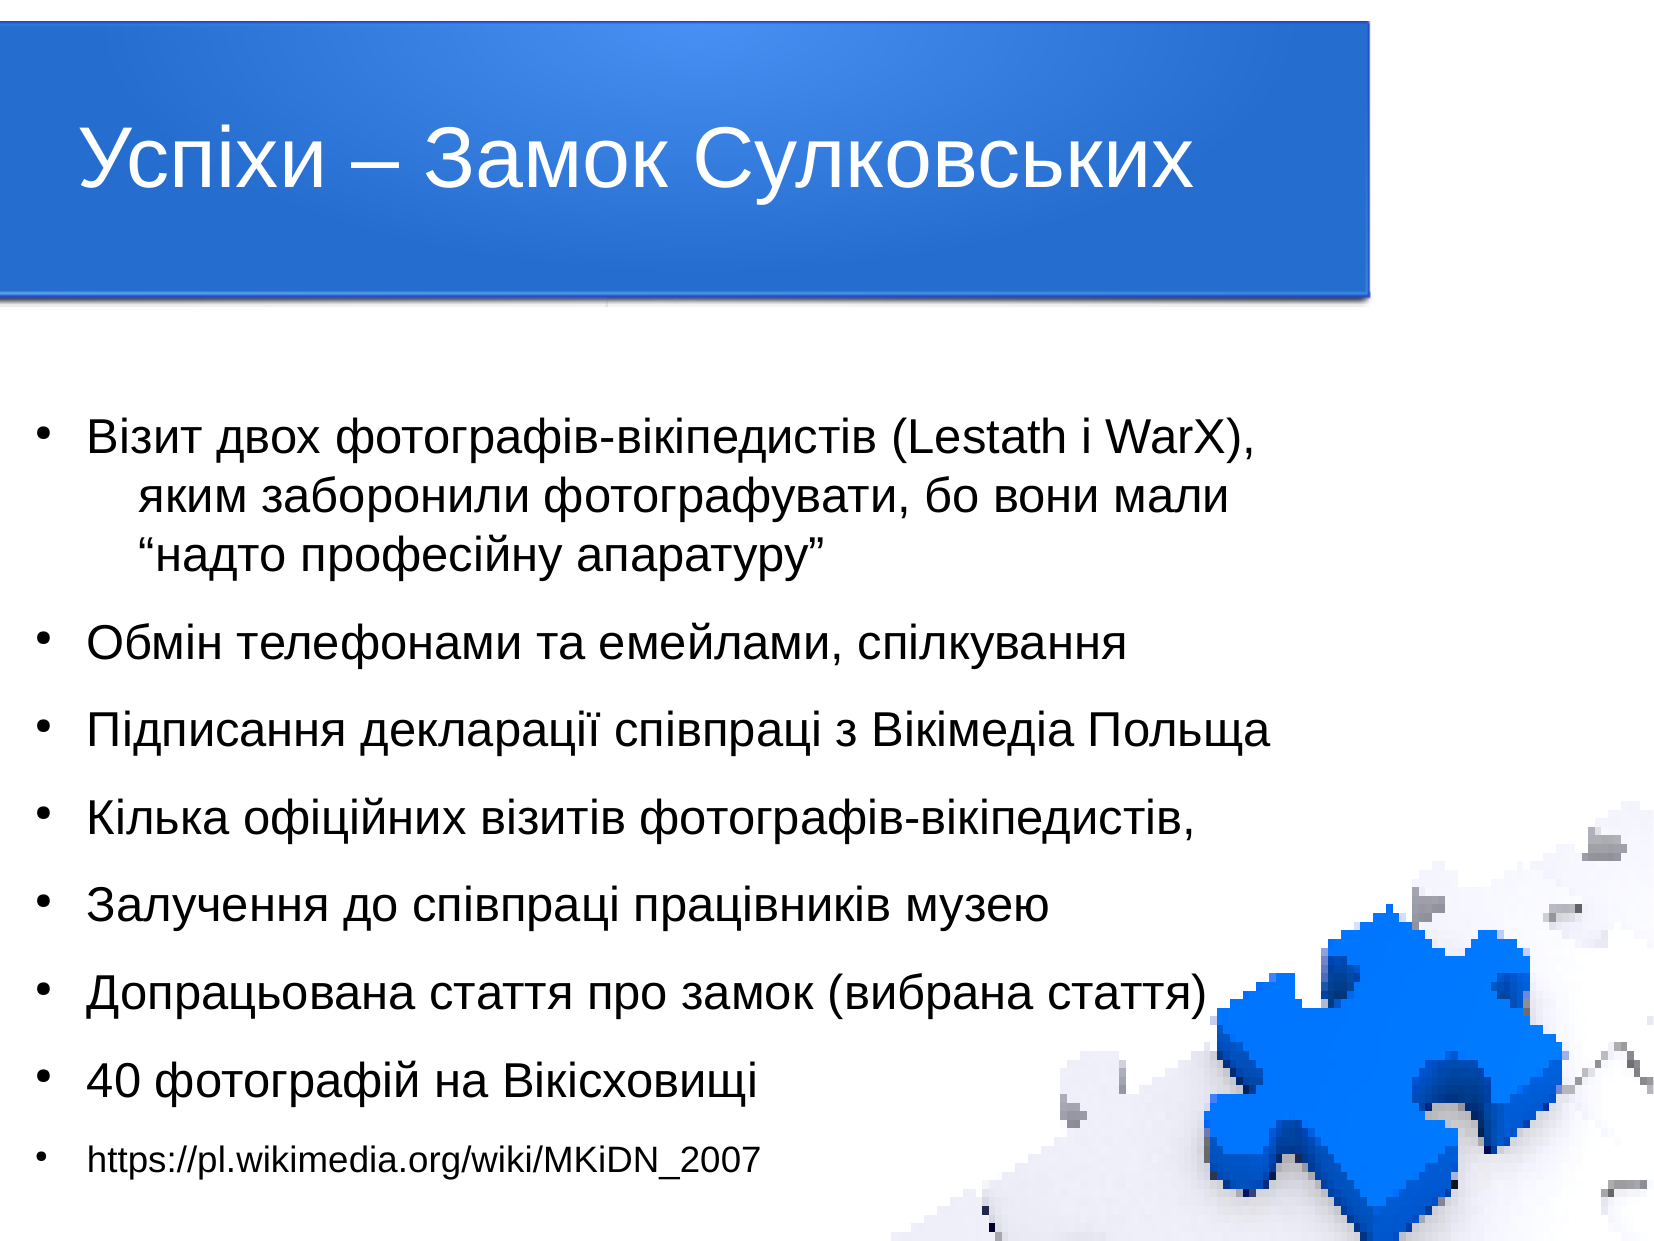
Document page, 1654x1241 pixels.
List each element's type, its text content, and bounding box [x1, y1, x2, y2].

list Візит двох фотографів-вікіпедистів (Lestath і WarX), яким заборонили фотографувати, бо вони мали “надто професійну апаратуру” Обмін телефонами та емейлами, спілкування Підписання декларації співпраці з Вікімедіа Польща Кілька офіційних візитів фотографів-вікіпедистів, Залучення до співпраці працівників музею Допрацьована стаття про замок (вибрана стаття) 40 фотографій на Вікісховищі https://pl.wikimedia.org/wiki/MKiDN_2007 [0, 404, 1351, 1185]
title Успіхи – Замок Сулковських [0, 49, 1273, 257]
